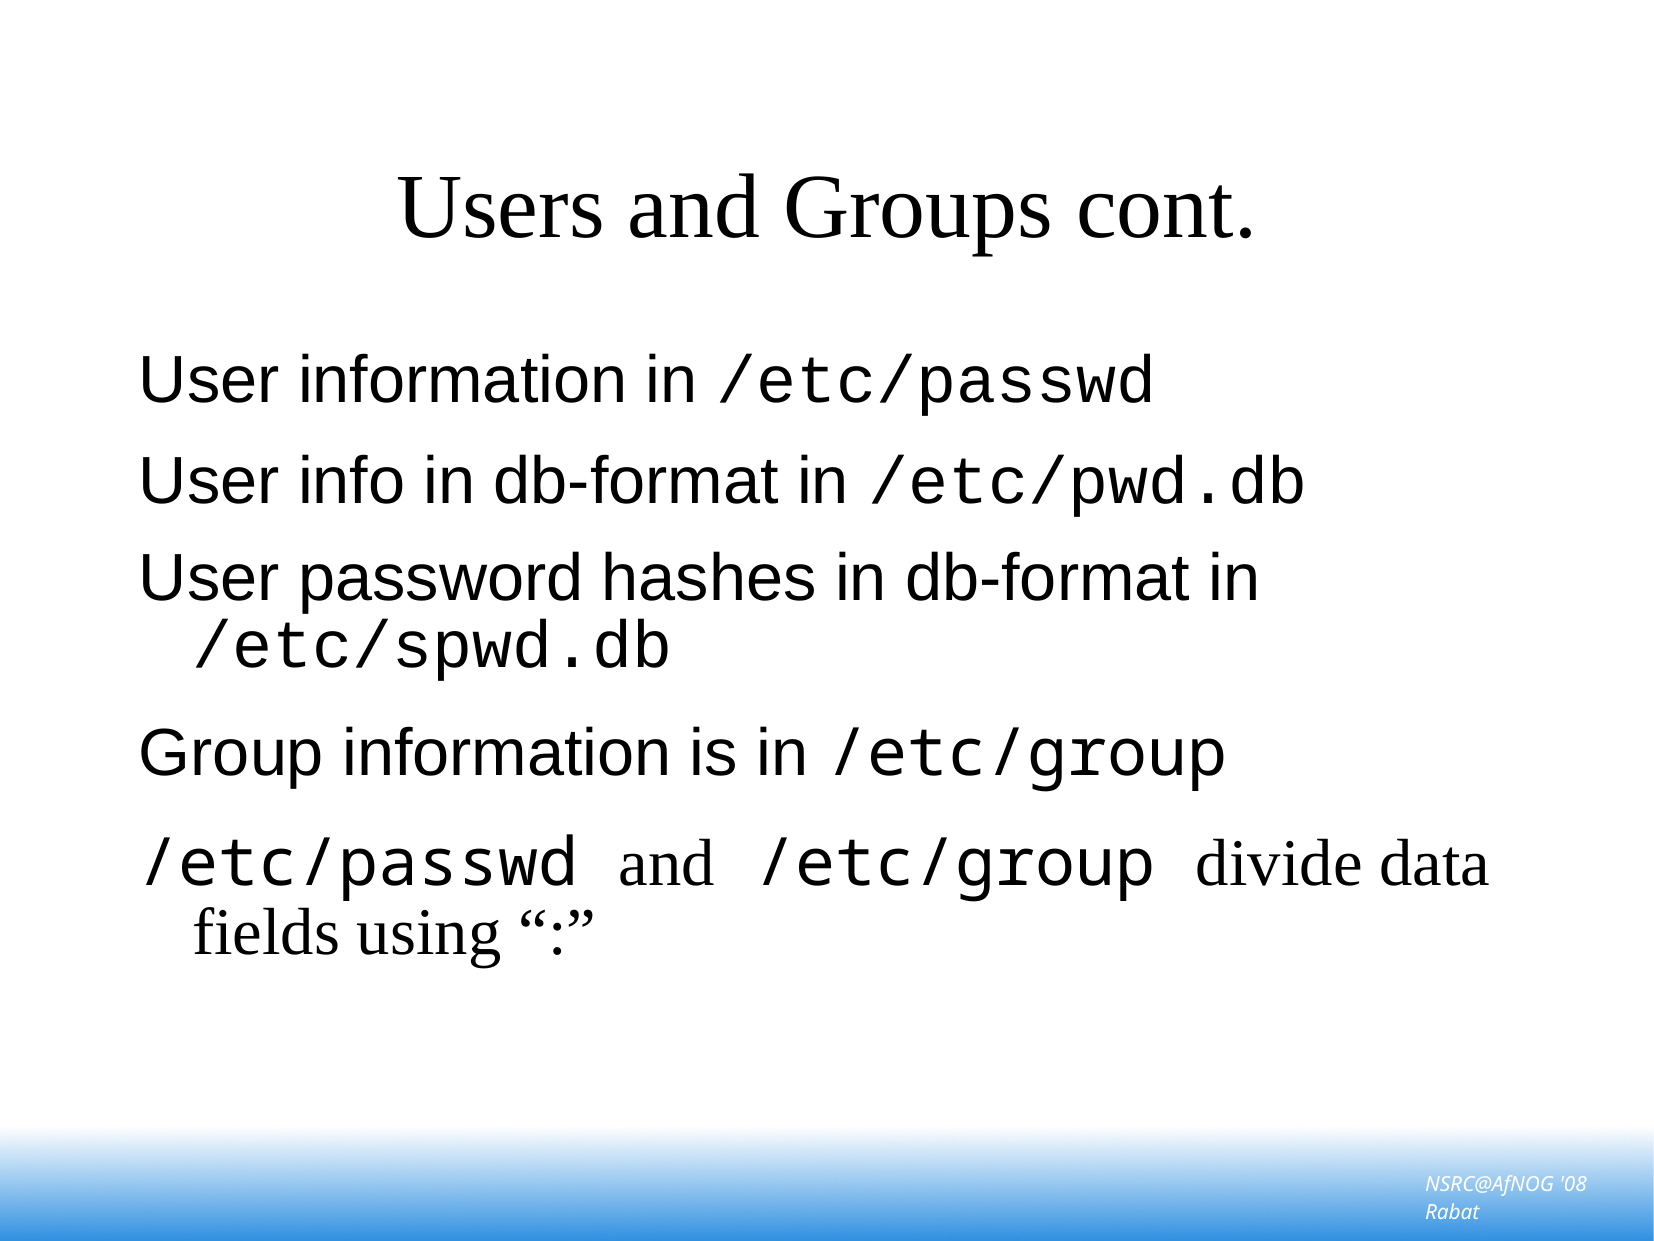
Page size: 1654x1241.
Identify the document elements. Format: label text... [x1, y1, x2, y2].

list User information in /etc/passwd User info in db-format in /etc/pwd.db User password hashes in db-format in /etc/spwd.db Group information is in /etc/group /etc/passwd and /etc/group divide data fields using “:” [121, 344, 1534, 1135]
title Users and Groups cont. [121, 102, 1534, 311]
picture [0, 1124, 1654, 1241]
